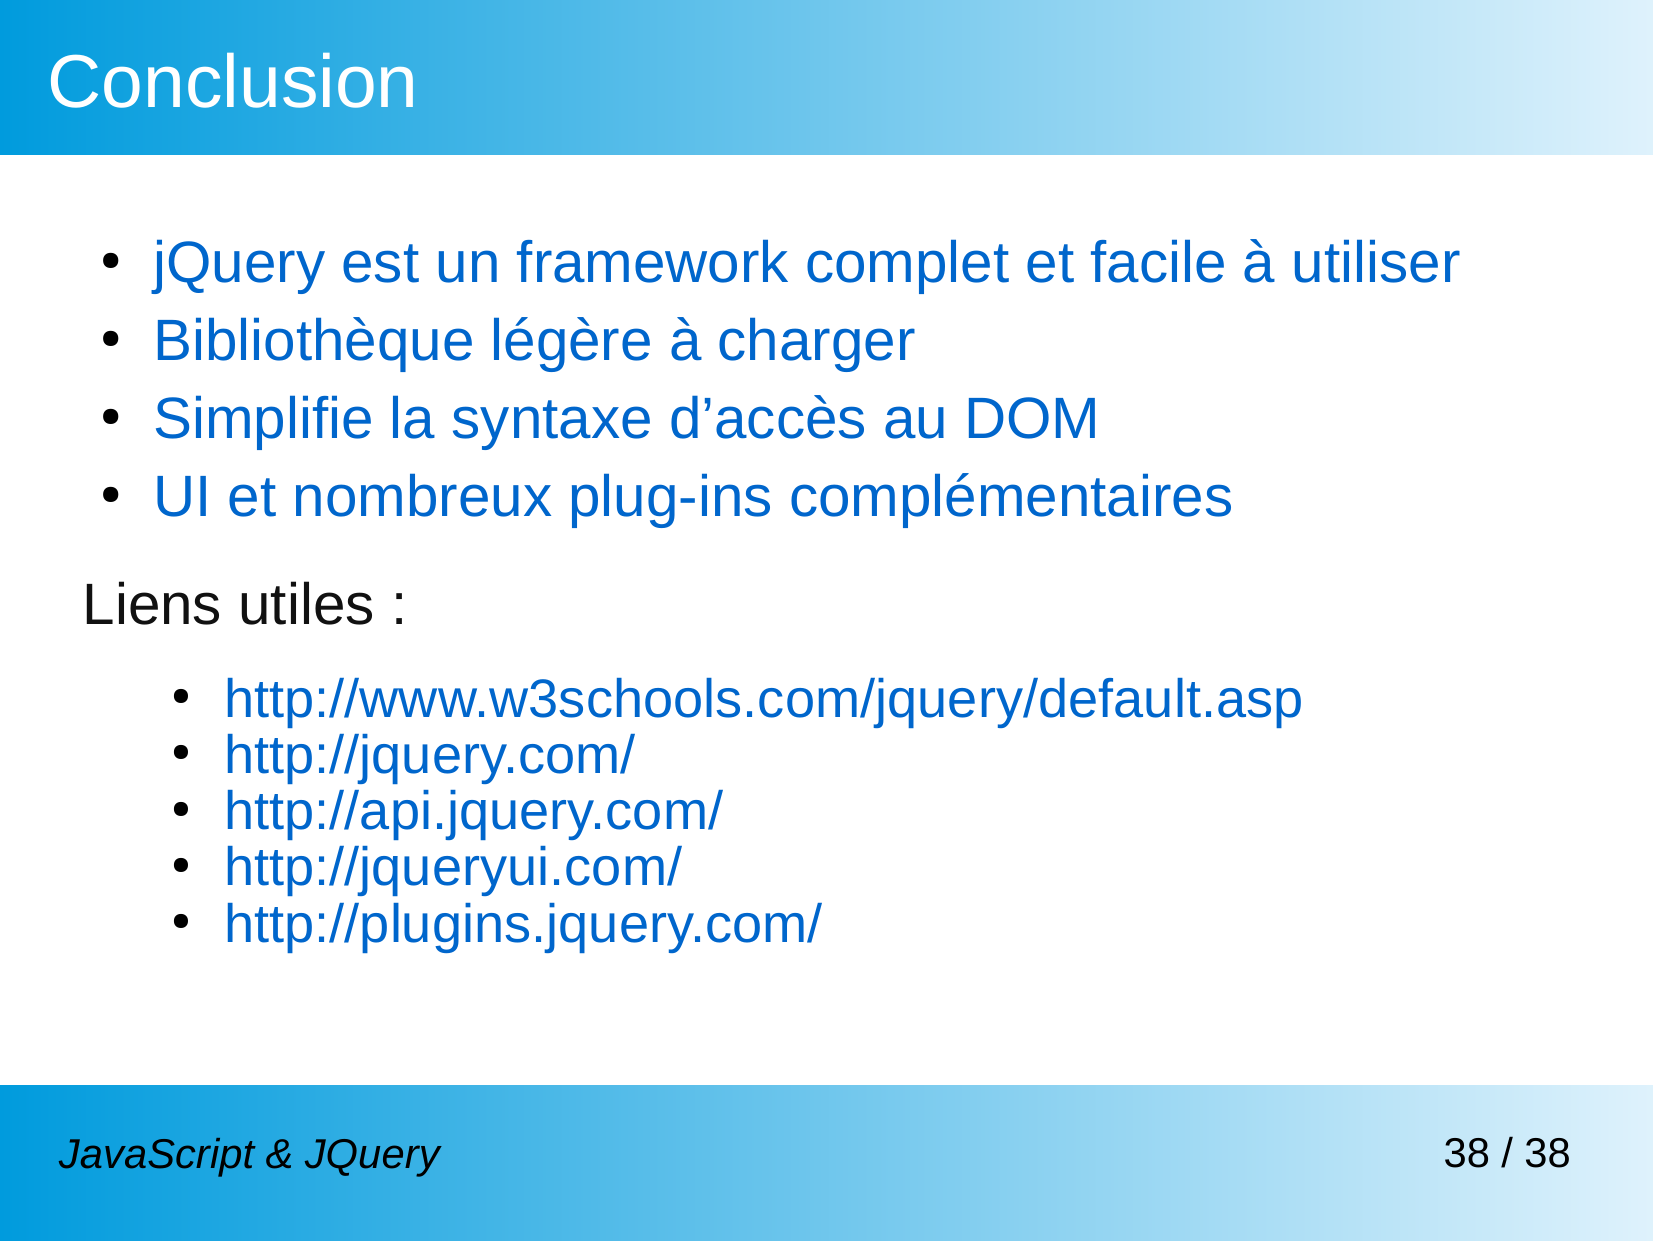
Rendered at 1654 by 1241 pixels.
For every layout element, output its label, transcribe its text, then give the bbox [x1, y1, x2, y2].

title Conclusion [47, 28, 1536, 134]
list jQuery est un framework complet et facile à utiliser Bibliothèque légère à charger Simplifie la syntaxe d’accès au DOM UI et nombreux plug-ins complémentaires Liens utiles : http://www.w3schools.com/jquery/default.asp http://jquery.com/ http://api.jquery.com/ http://jqueryui.com/ http://plugins.jquery.com/ [82, 234, 1571, 954]
